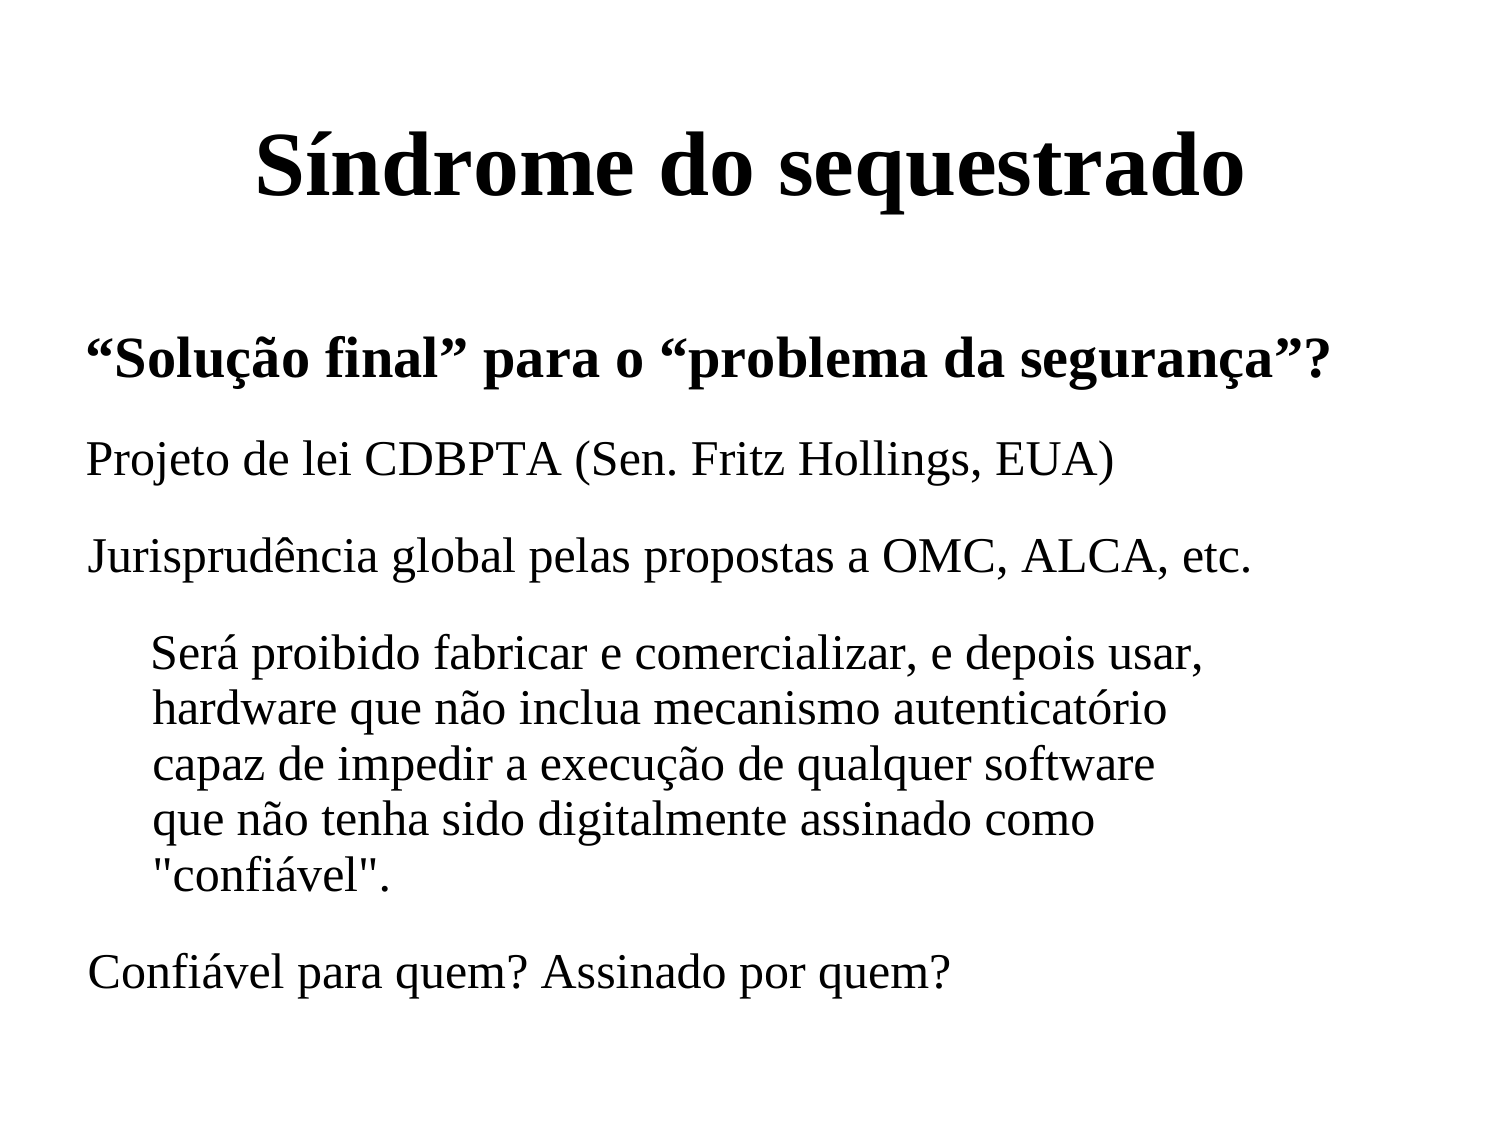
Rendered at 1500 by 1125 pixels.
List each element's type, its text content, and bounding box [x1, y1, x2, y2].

title Síndrome do sequestrado [100, 70, 1401, 259]
text_box “Solução final” para o “problema da segurança”? Projeto de lei CDBPTA (Sen. Fritz Hollings, EUA) Jurisprudência global pelas propostas a OMC, ALCA, etc. Será proibido fabricar e comercializar, e depois usar, hardware que não inclua mecanismo autenticatório capaz de impedir a execução de qualquer software que não tenha sido digitalmente assinado como "confiável". Confiável para quem? Assinado por quem? [85, 325, 1432, 1006]
